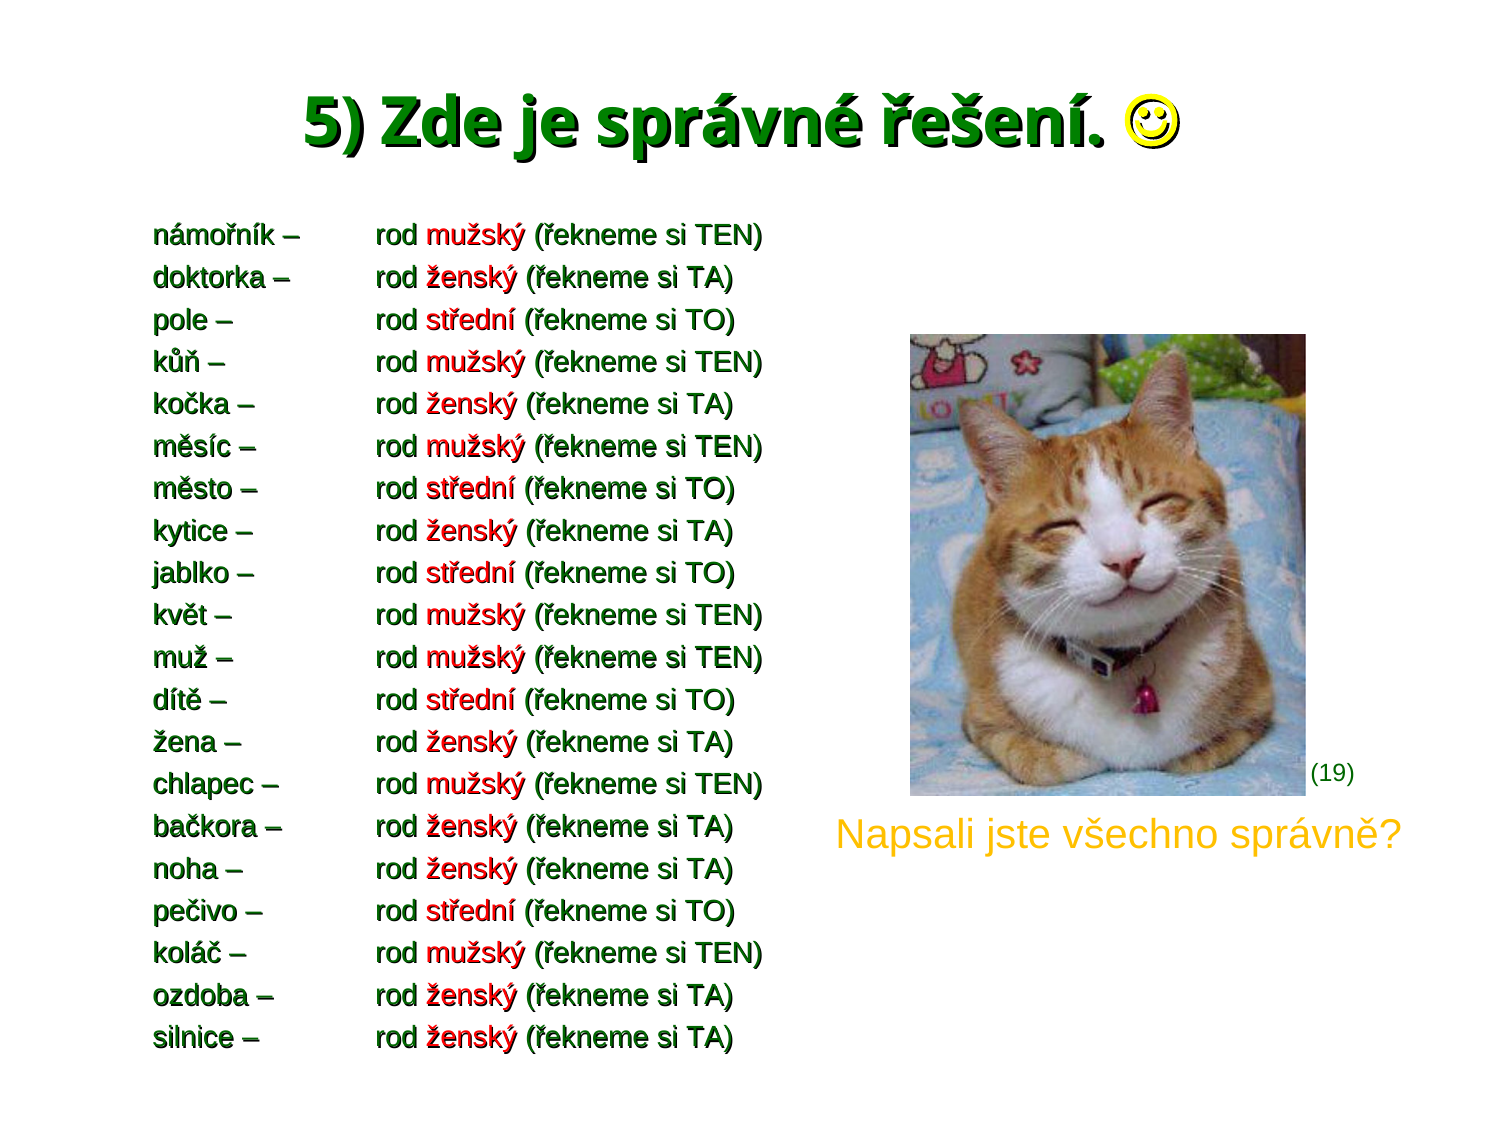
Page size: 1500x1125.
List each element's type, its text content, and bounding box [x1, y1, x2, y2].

title 5) Zde je správné řešení.  [53, 0, 1429, 235]
list rod mužský (řekneme si TEN) rod ženský (řekneme si TA) rod střední (řekneme si TO) rod mužský (řekneme si TEN) rod ženský (řekneme si TA) rod mužský (řekneme si TEN) rod střední (řekneme si TO) rod ženský (řekneme si TA) rod střední (řekneme si TO) rod mužský (řekneme si TEN) rod mužský (řekneme si TEN) rod střední (řekneme si TO) rod ženský (řekneme si TA) rod mužský (řekneme si TEN) rod ženský (řekneme si TA) rod ženský (řekneme si TA) rod střední (řekneme si TO) rod mužský (řekneme si TEN) rod ženský (řekneme si TA) rod ženský (řekneme si TA) [360, 207, 1436, 1059]
list námořník – doktorka – pole – kůň – kočka – měsíc – město – kytice – jablko – květ – muž – dítě – žena – chlapec – bačkora – noha – pečivo – koláč – ozdoba – silnice – [137, 207, 762, 1071]
picture [910, 334, 1306, 796]
text_box (19) [1243, 748, 1422, 795]
text_box Napsali jste všechno správně? [820, 798, 1436, 865]
